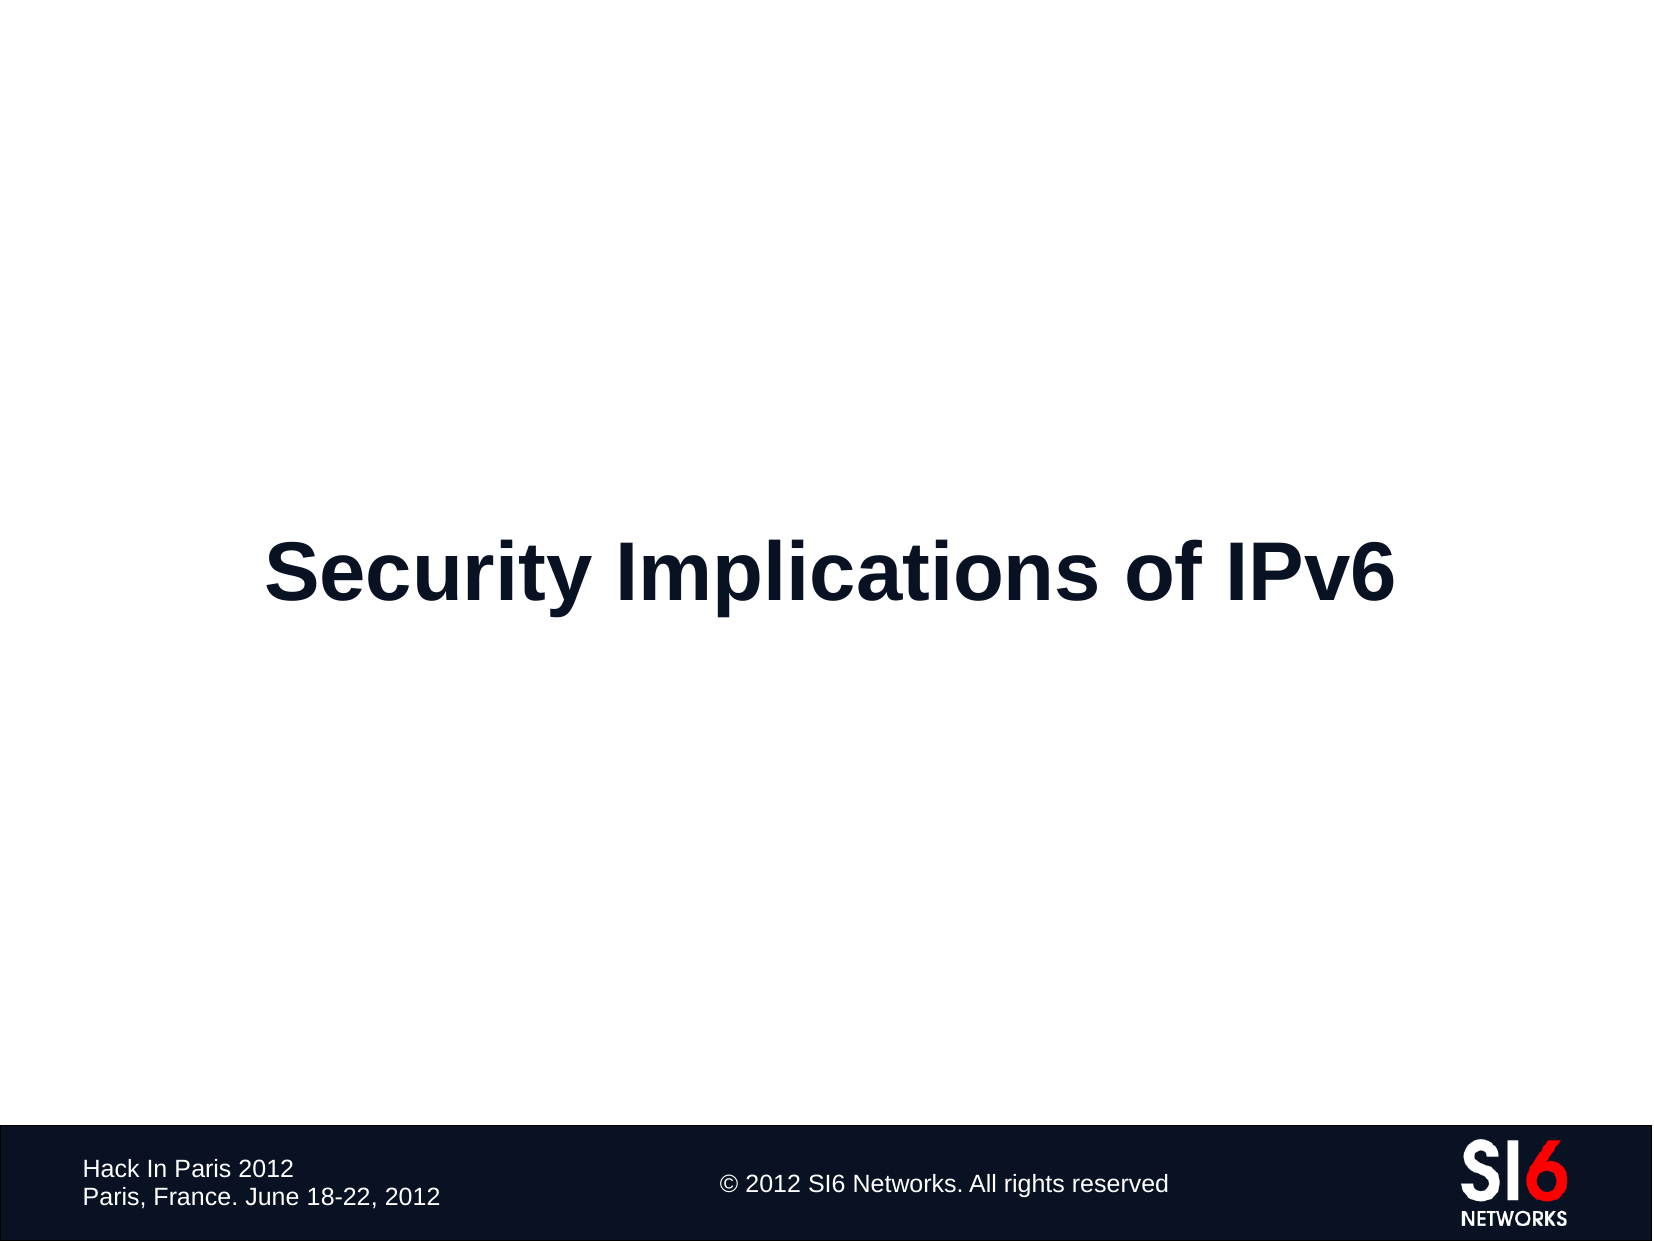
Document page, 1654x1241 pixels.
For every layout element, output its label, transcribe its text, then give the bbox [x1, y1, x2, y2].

title Security Implications of IPv6 [86, 467, 1576, 676]
picture [1461, 1139, 1567, 1226]
